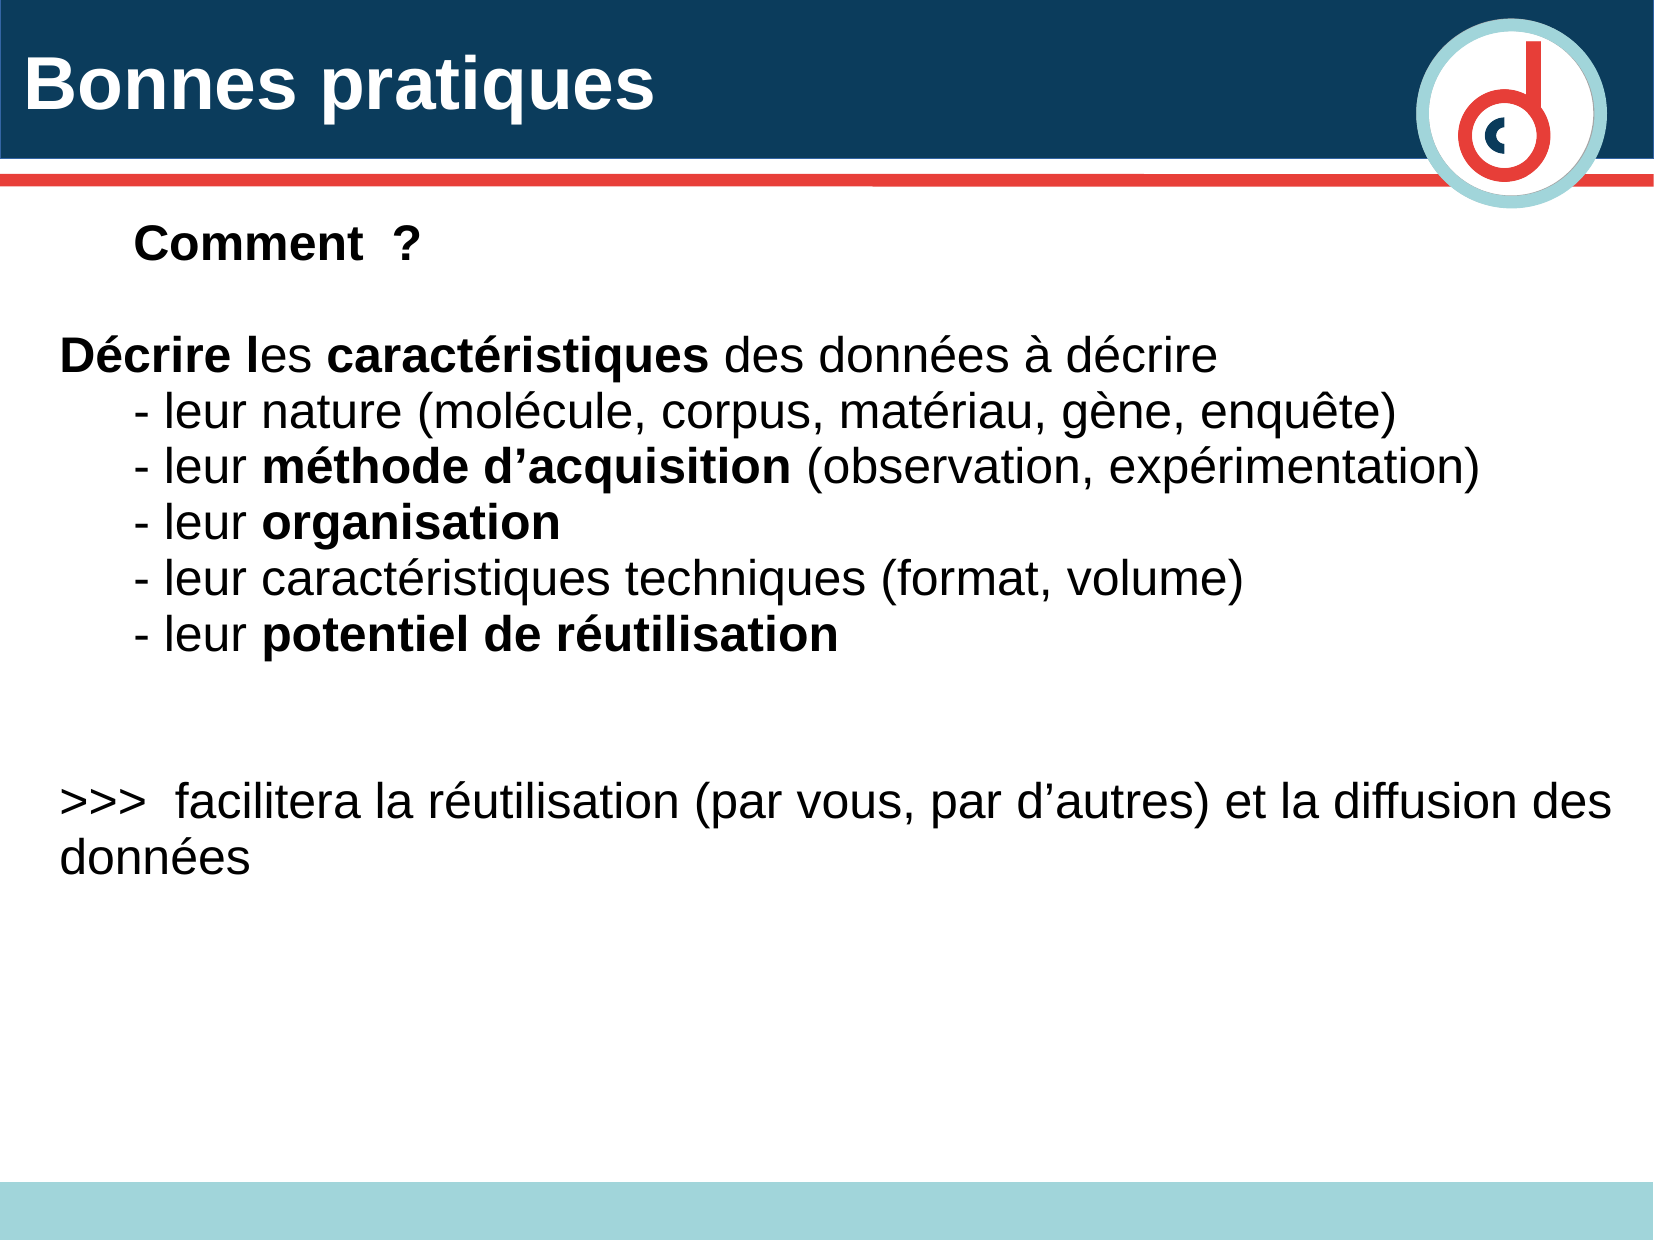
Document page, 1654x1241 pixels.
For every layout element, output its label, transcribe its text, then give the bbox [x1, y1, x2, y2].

text_box Comment ? Décrire les caractéristiques des données à décrire - leur nature (molécule, corpus, matériau, gène, enquête) - leur méthode d’acquisition (observation, expérimentation) - leur organisation - leur caractéristiques techniques (format, volume) - leur potentiel de réutilisation >>> facilitera la réutilisation (par vous, par d’autres) et la diffusion des données [44, 208, 1636, 1065]
title Bonnes pratiques [23, 11, 1565, 159]
